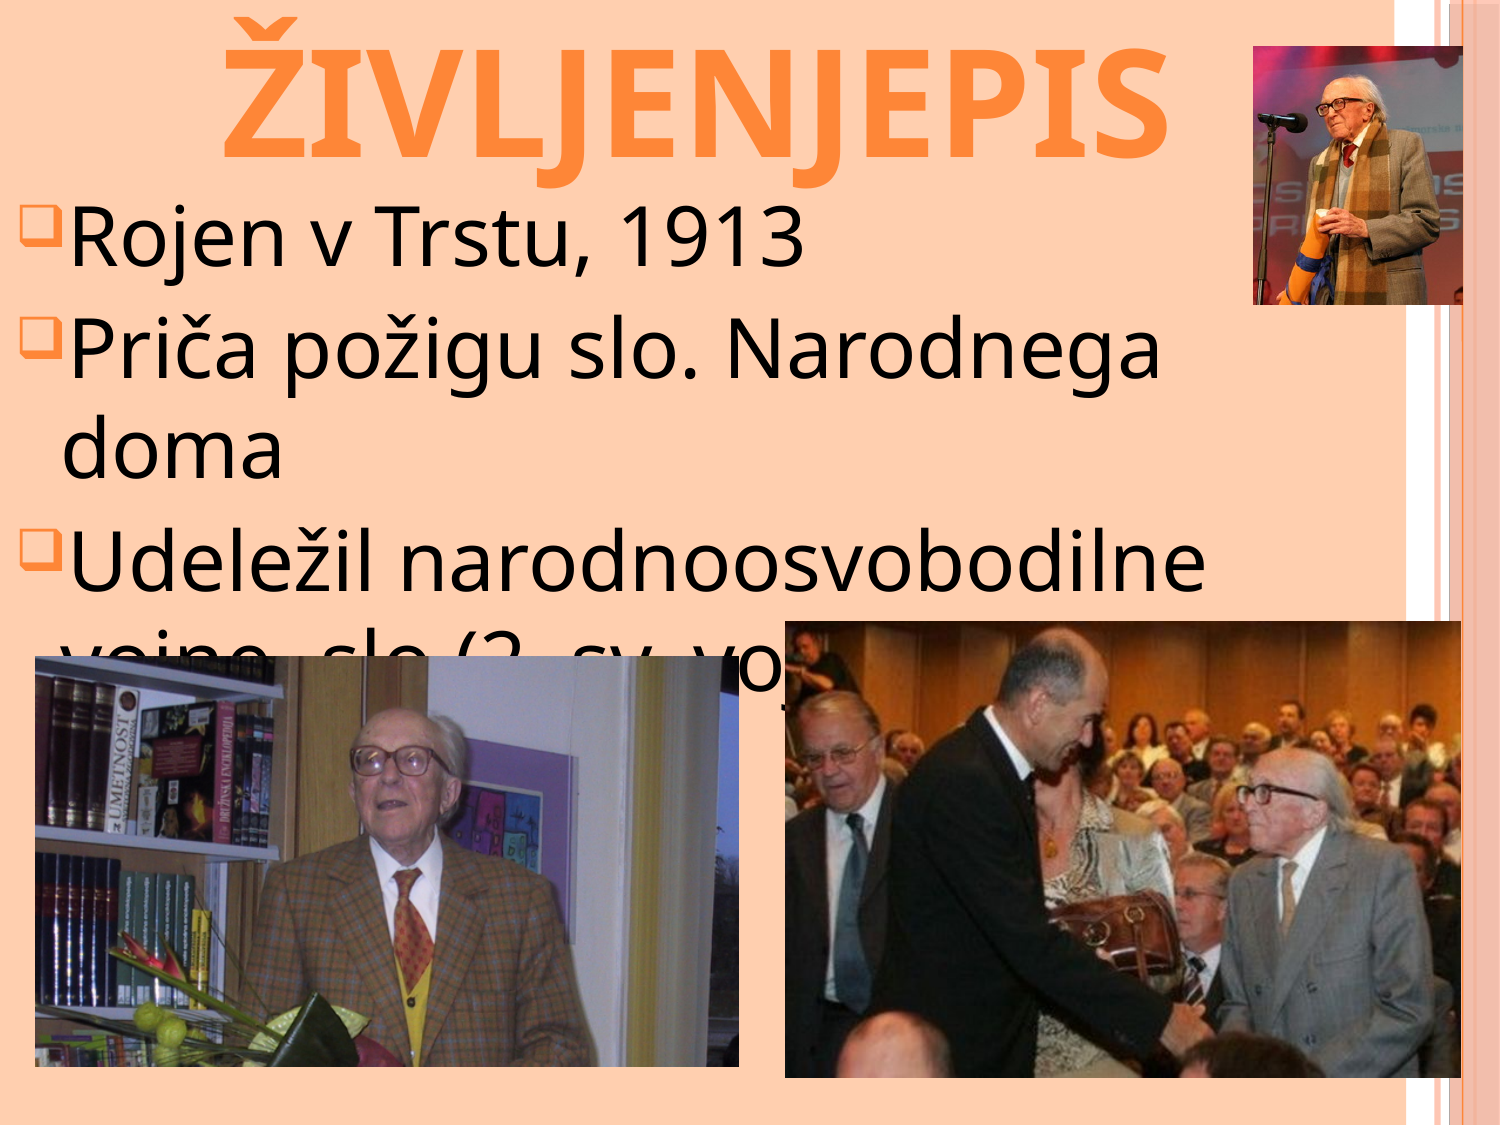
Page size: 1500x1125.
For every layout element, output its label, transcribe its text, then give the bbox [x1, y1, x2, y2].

picture [35, 656, 739, 1067]
list Rojen v Trstu, 1913 Priča požigu slo. Narodnega doma Udeležil narodnoosvobodilne vojne- slo.(2. sv. vojna) [0, 195, 1407, 1125]
picture [785, 621, 1461, 1079]
text_box Življenjepis [0, 0, 1395, 195]
picture [1253, 46, 1463, 305]
